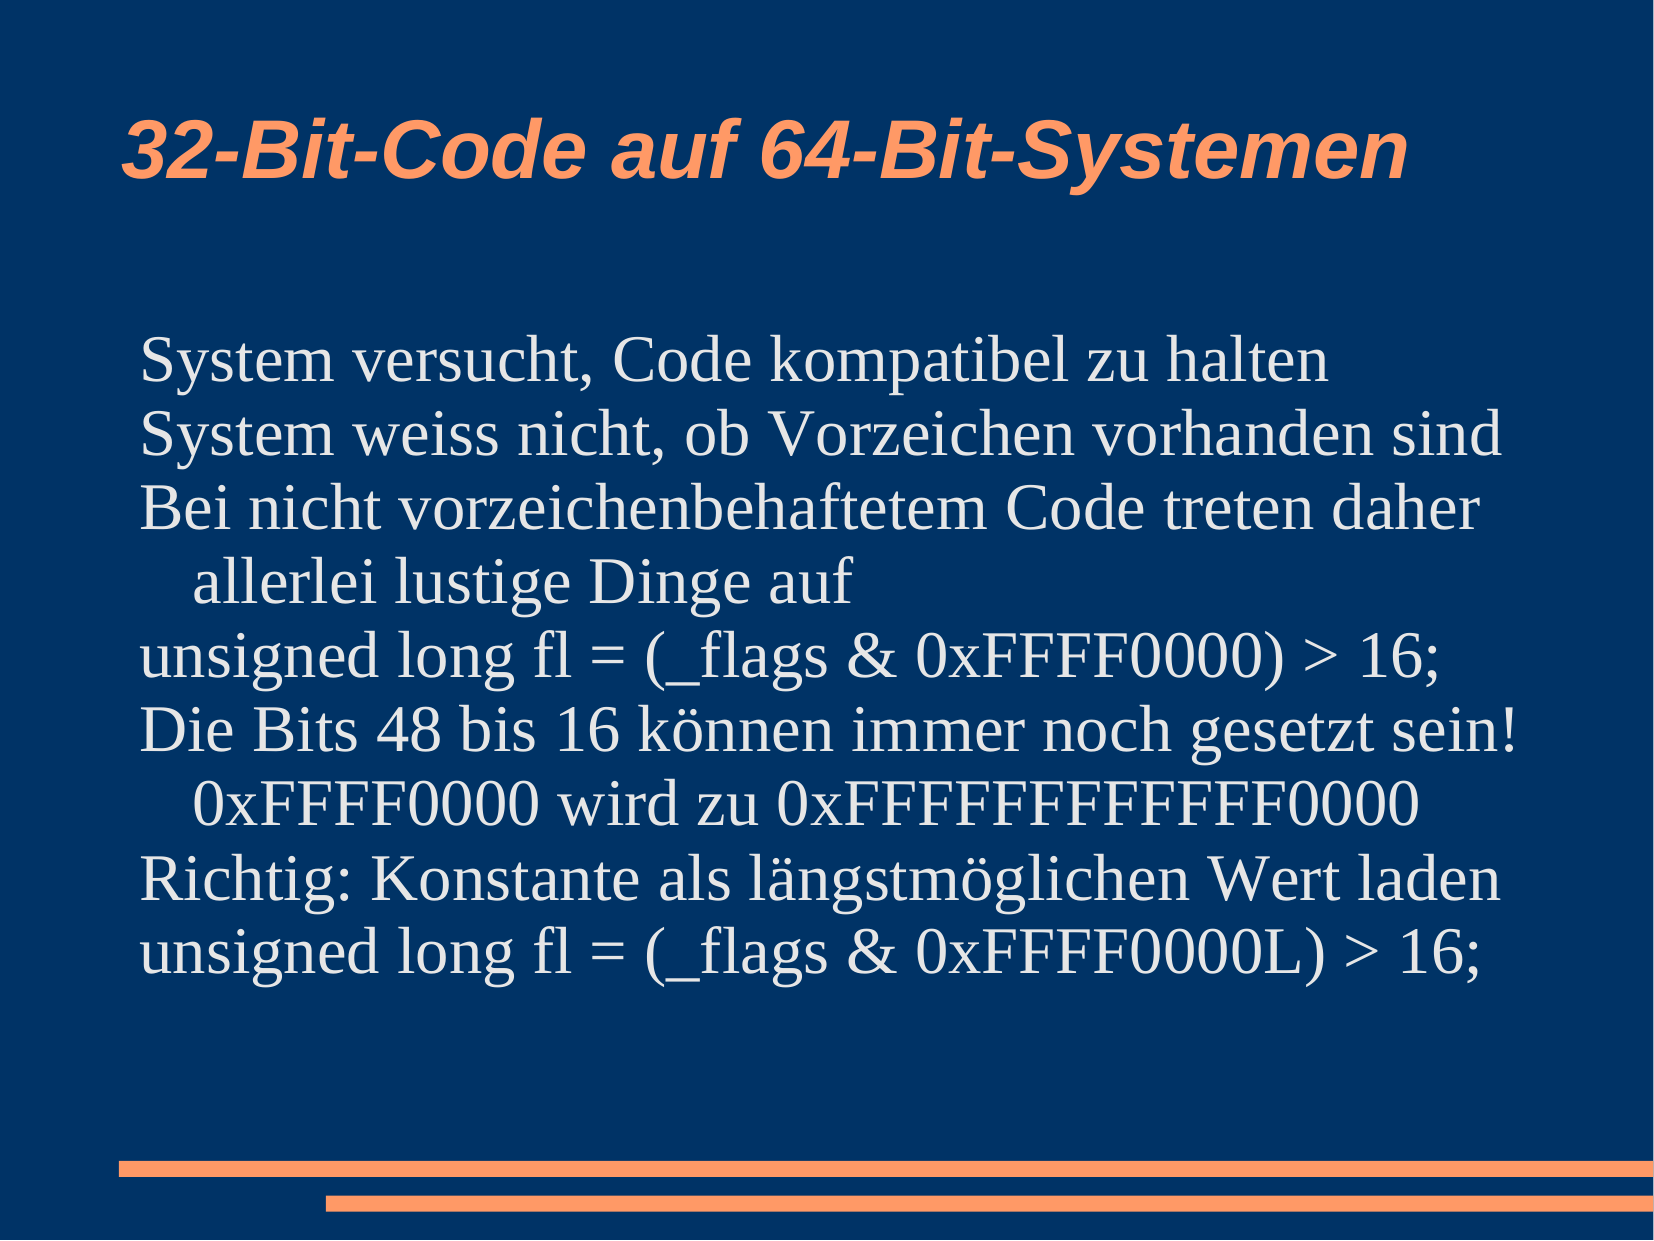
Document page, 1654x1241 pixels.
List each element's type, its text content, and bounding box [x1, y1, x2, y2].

list System versucht, Code kompatibel zu halten System weiss nicht, ob Vorzeichen vorhanden sind Bei nicht vorzeichenbehaftetem Code treten daher allerlei lustige Dinge auf unsigned long fl = (_flags & 0xFFFF0000) > 16; Die Bits 48 bis 16 können immer noch gesetzt sein! 0xFFFF0000 wird zu 0xFFFFFFFFFFFF0000 Richtig: Konstante als längstmöglichen Wert laden unsigned long fl = (_flags & 0xFFFF0000L) > 16; [121, 322, 1561, 1130]
title 32-Bit-Code auf 64-Bit-Systemen [121, 53, 1534, 247]
